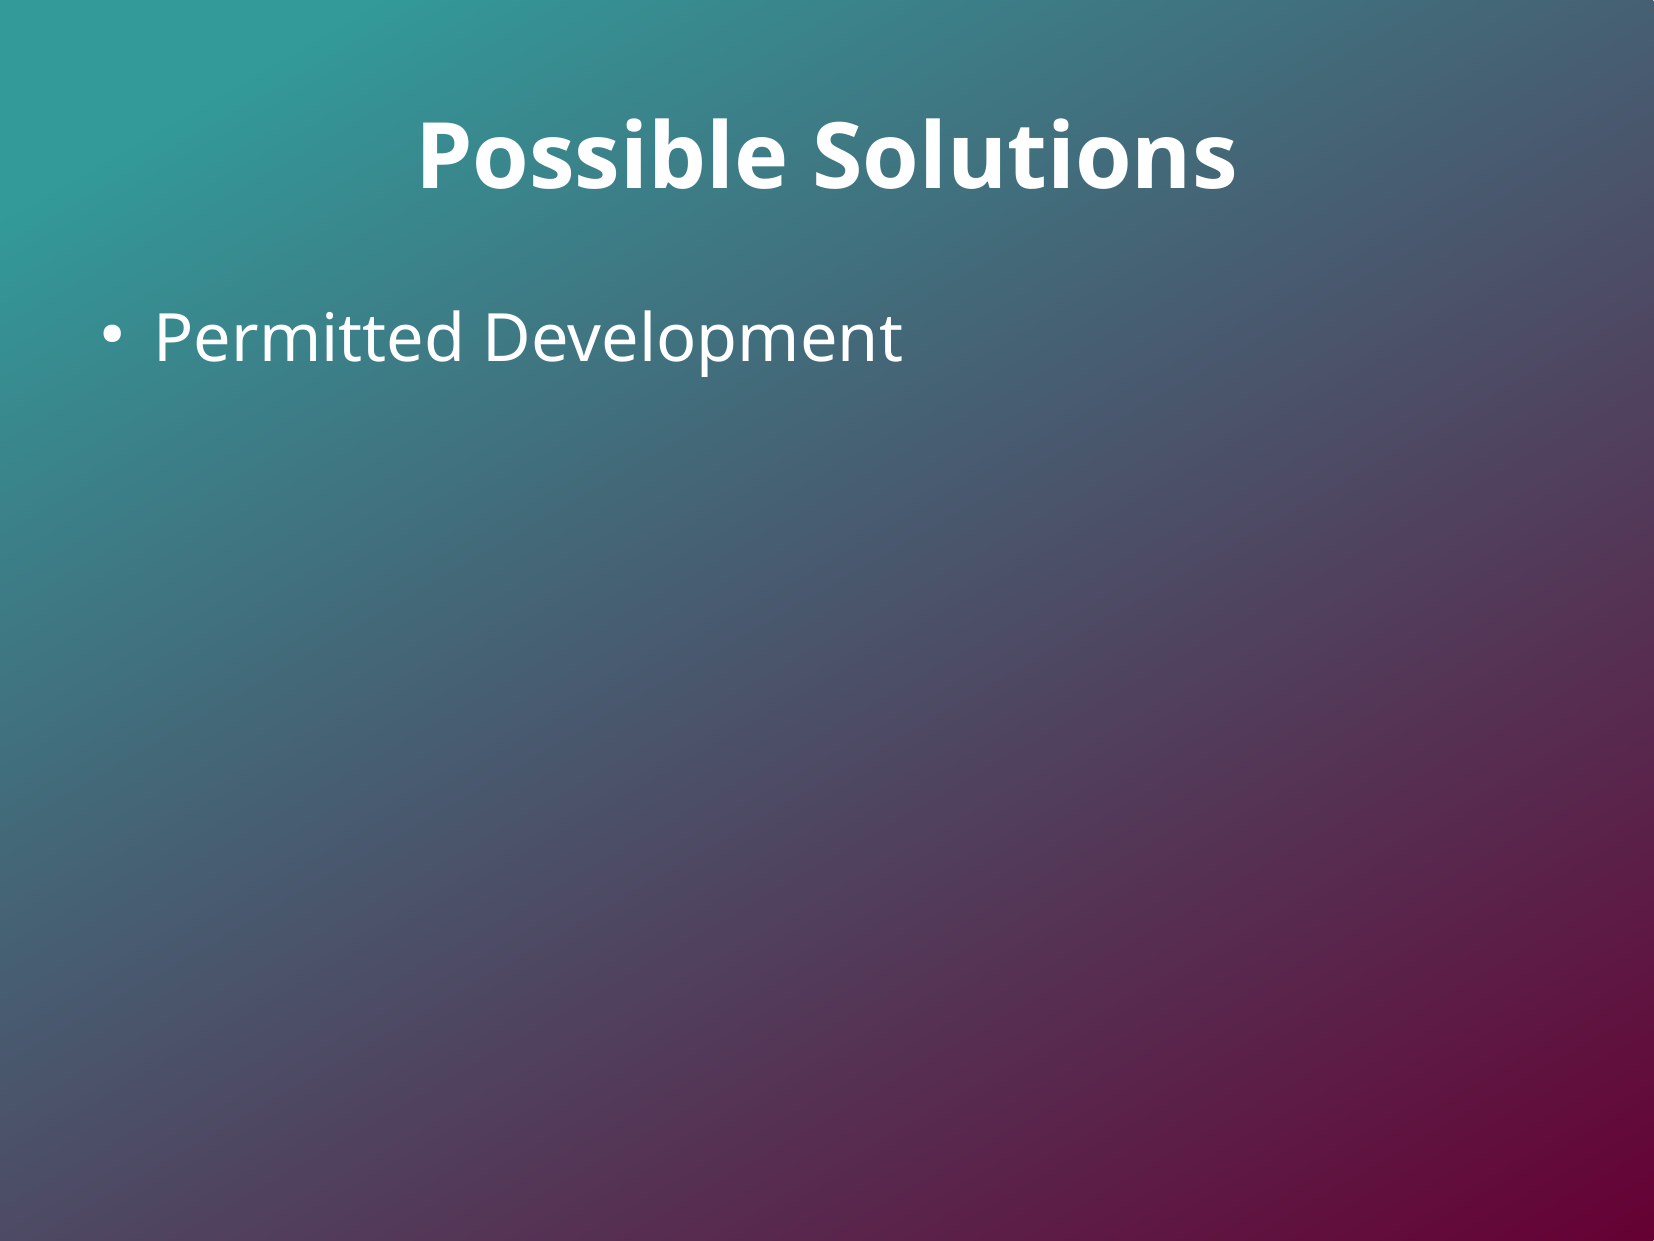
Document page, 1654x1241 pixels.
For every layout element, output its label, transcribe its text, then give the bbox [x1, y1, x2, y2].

list Permitted Development [82, 290, 1571, 1109]
title Possible Solutions [82, 49, 1571, 257]
